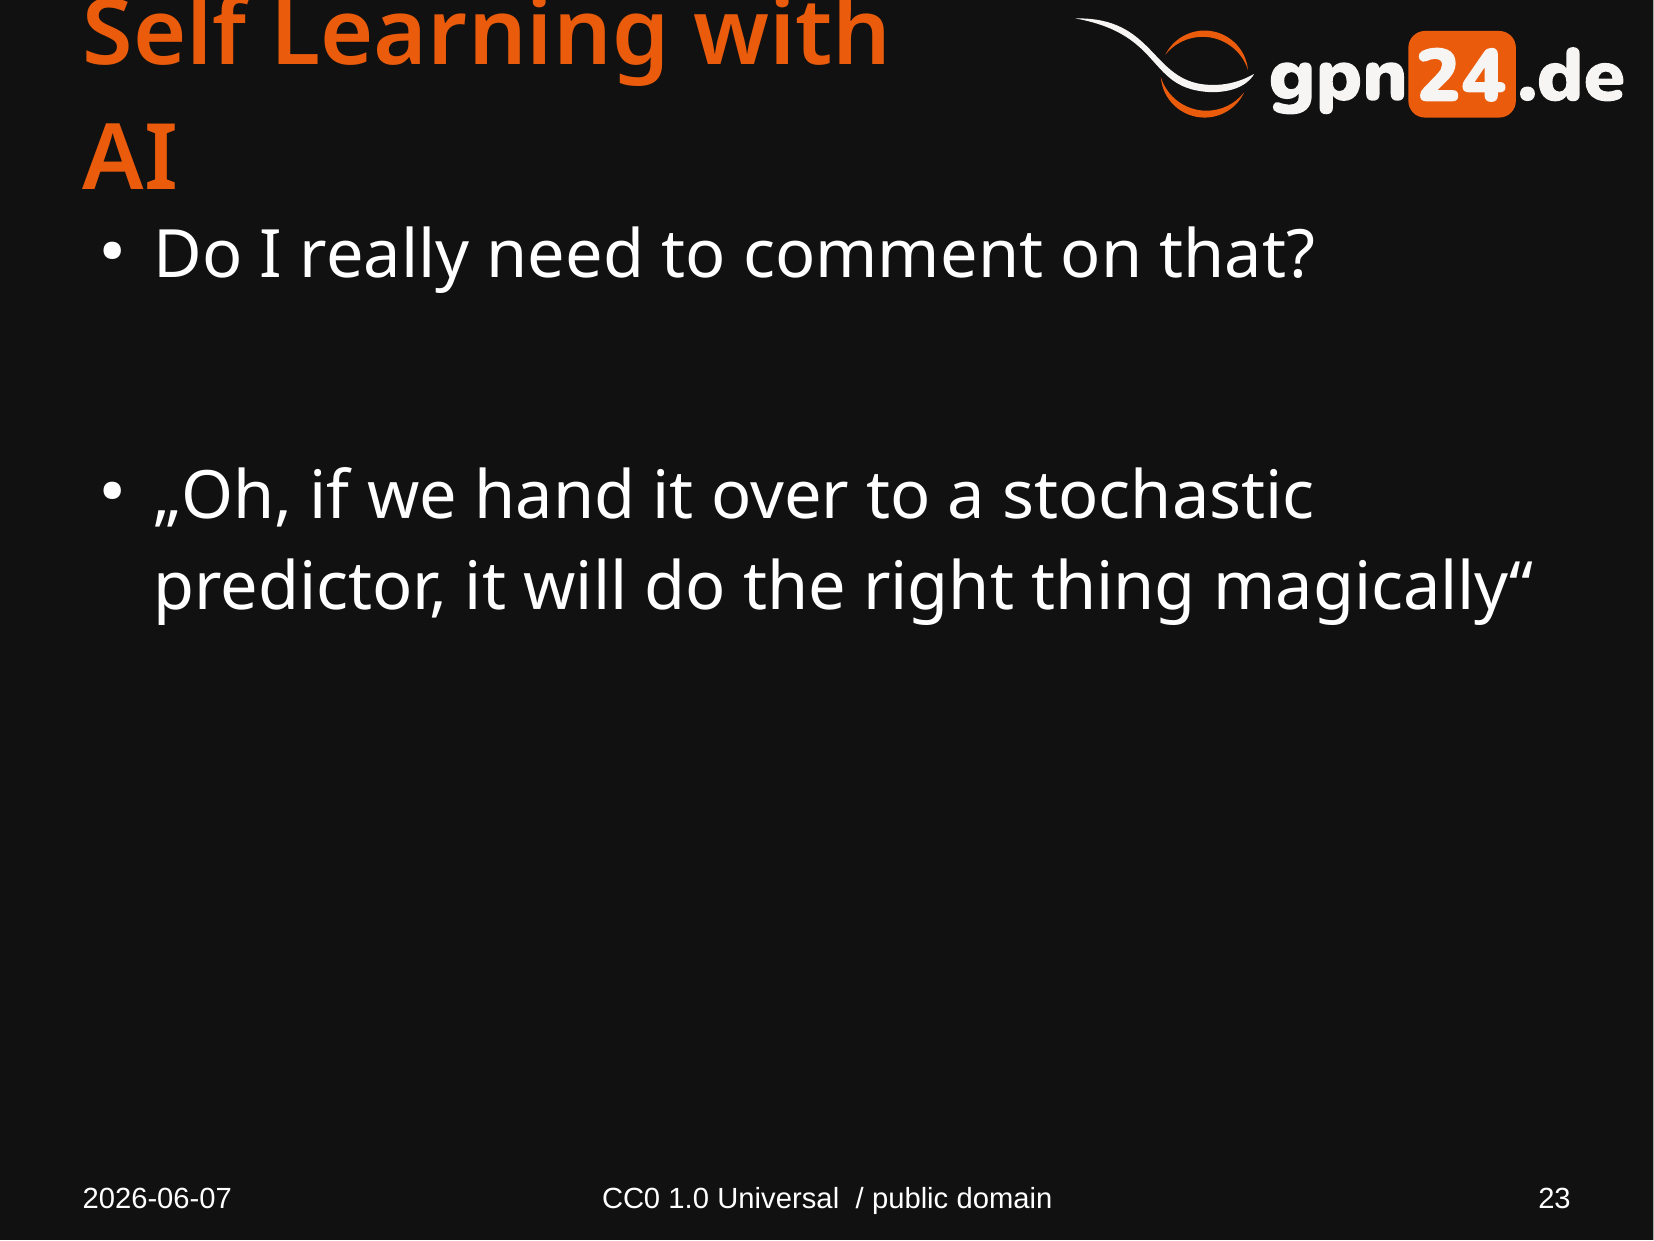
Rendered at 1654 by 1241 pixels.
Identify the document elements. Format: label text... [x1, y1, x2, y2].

list Do I really need to comment on that? „Oh, if we hand it over to a stochastic predictor, it will do the right thing magically“ [82, 206, 1571, 956]
title Self Learning with AI [82, 28, 1004, 155]
